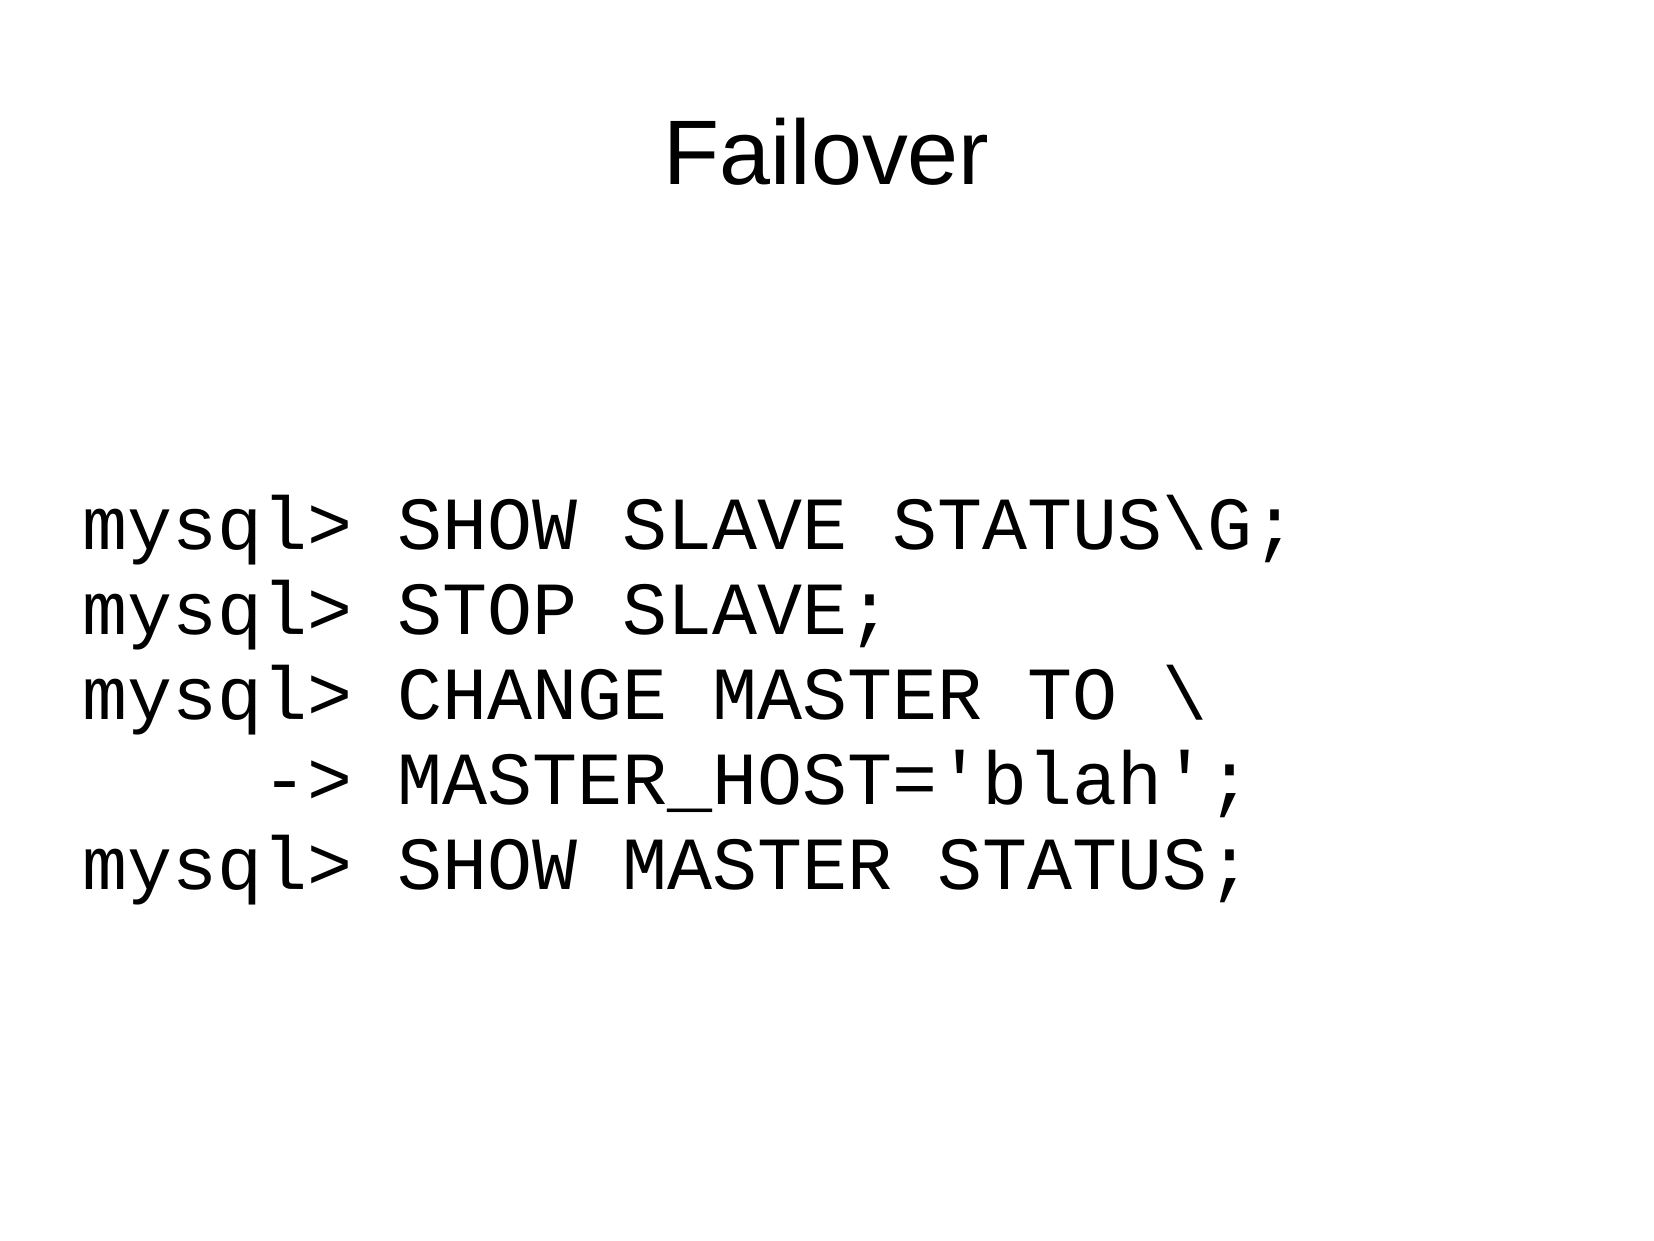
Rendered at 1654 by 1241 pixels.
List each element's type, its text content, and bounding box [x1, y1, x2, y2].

title Failover [82, 49, 1571, 257]
subtitle mysql> SHOW SLAVE STATUS\G; mysql> STOP SLAVE; mysql> CHANGE MASTER TO \ -> MASTER_HOST='blah'; mysql> SHOW MASTER STATUS; [82, 290, 1571, 1109]
